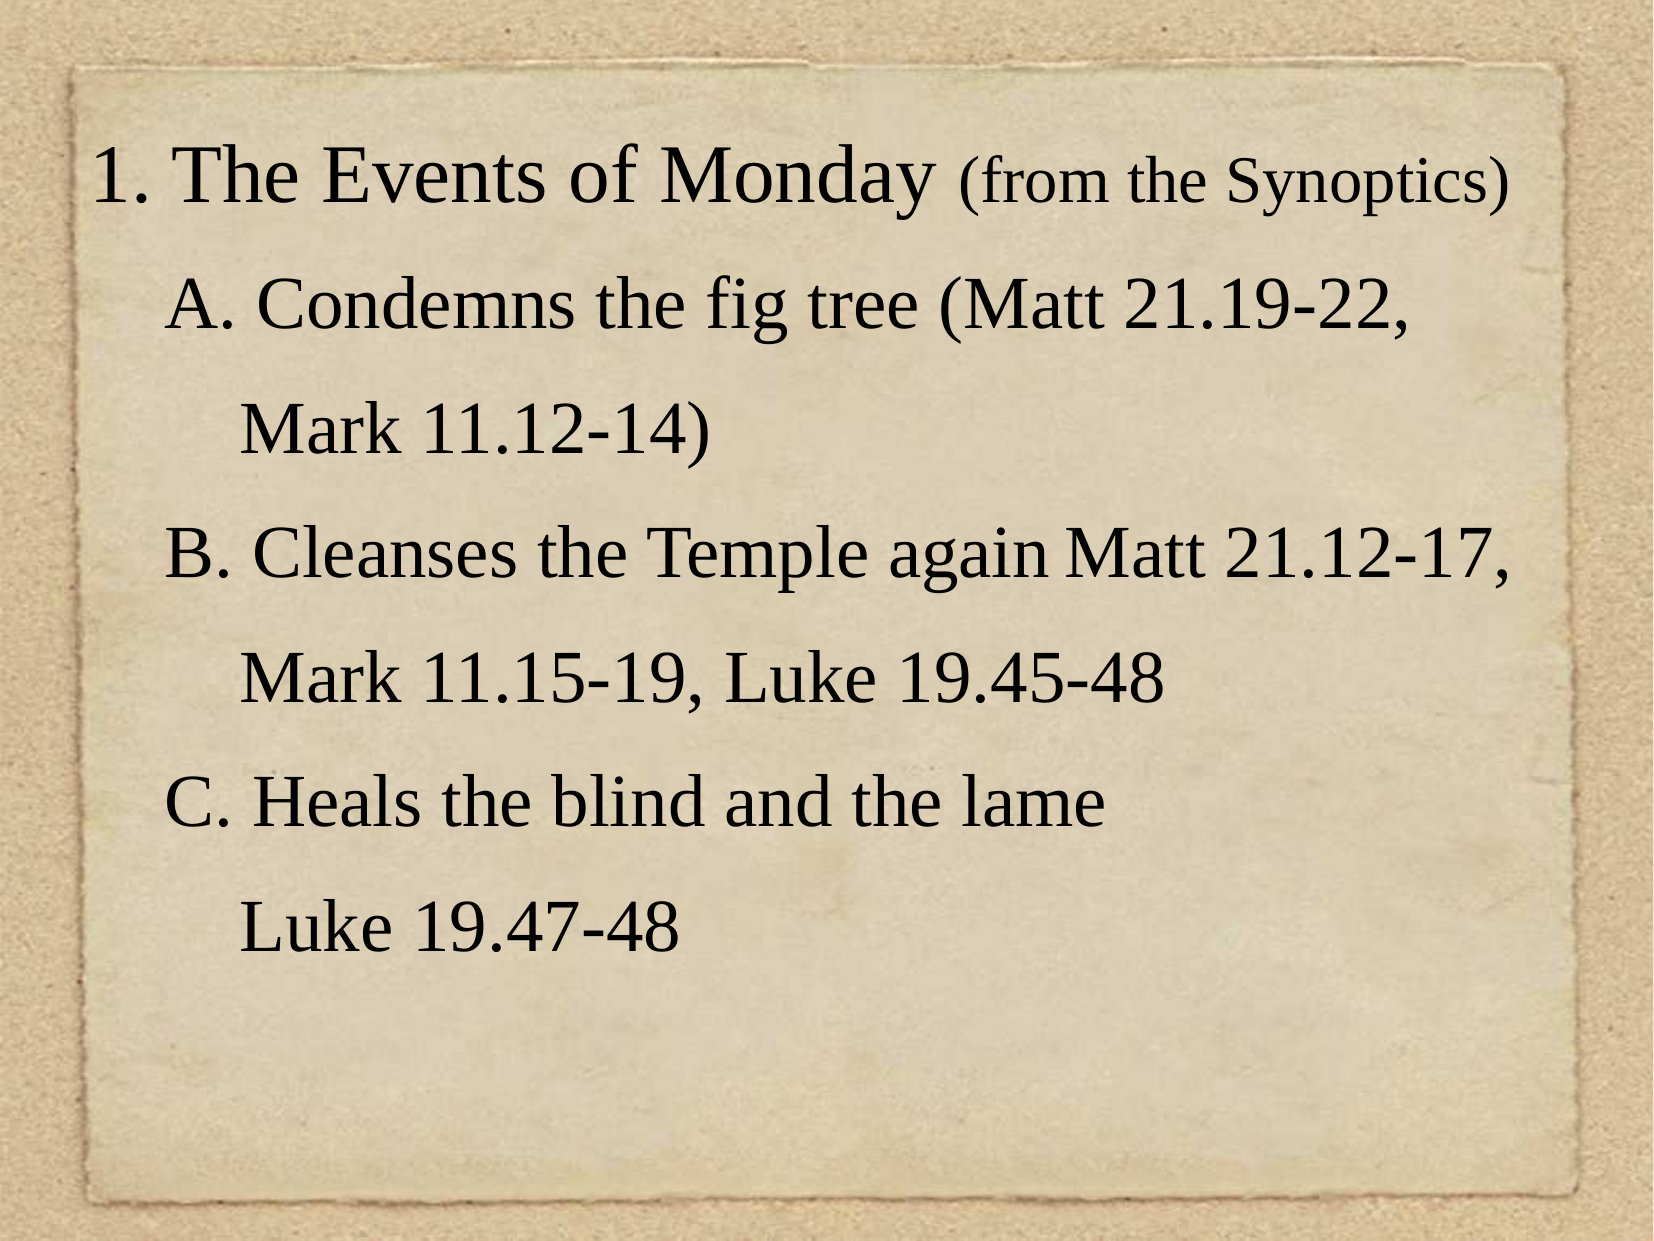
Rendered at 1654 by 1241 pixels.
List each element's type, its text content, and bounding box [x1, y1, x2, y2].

picture [0, 0, 1654, 1241]
text_box 1. The Events of Monday (from the Synoptics) A. Condemns the fig tree (Matt 21.19-22, Mark 11.12-14) B. Cleanses the Temple again Matt 21.12-17, Mark 11.15-19, Luke 19.45-48 C. Heals the blind and the lame Luke 19.47-48 [75, 75, 1576, 1201]
